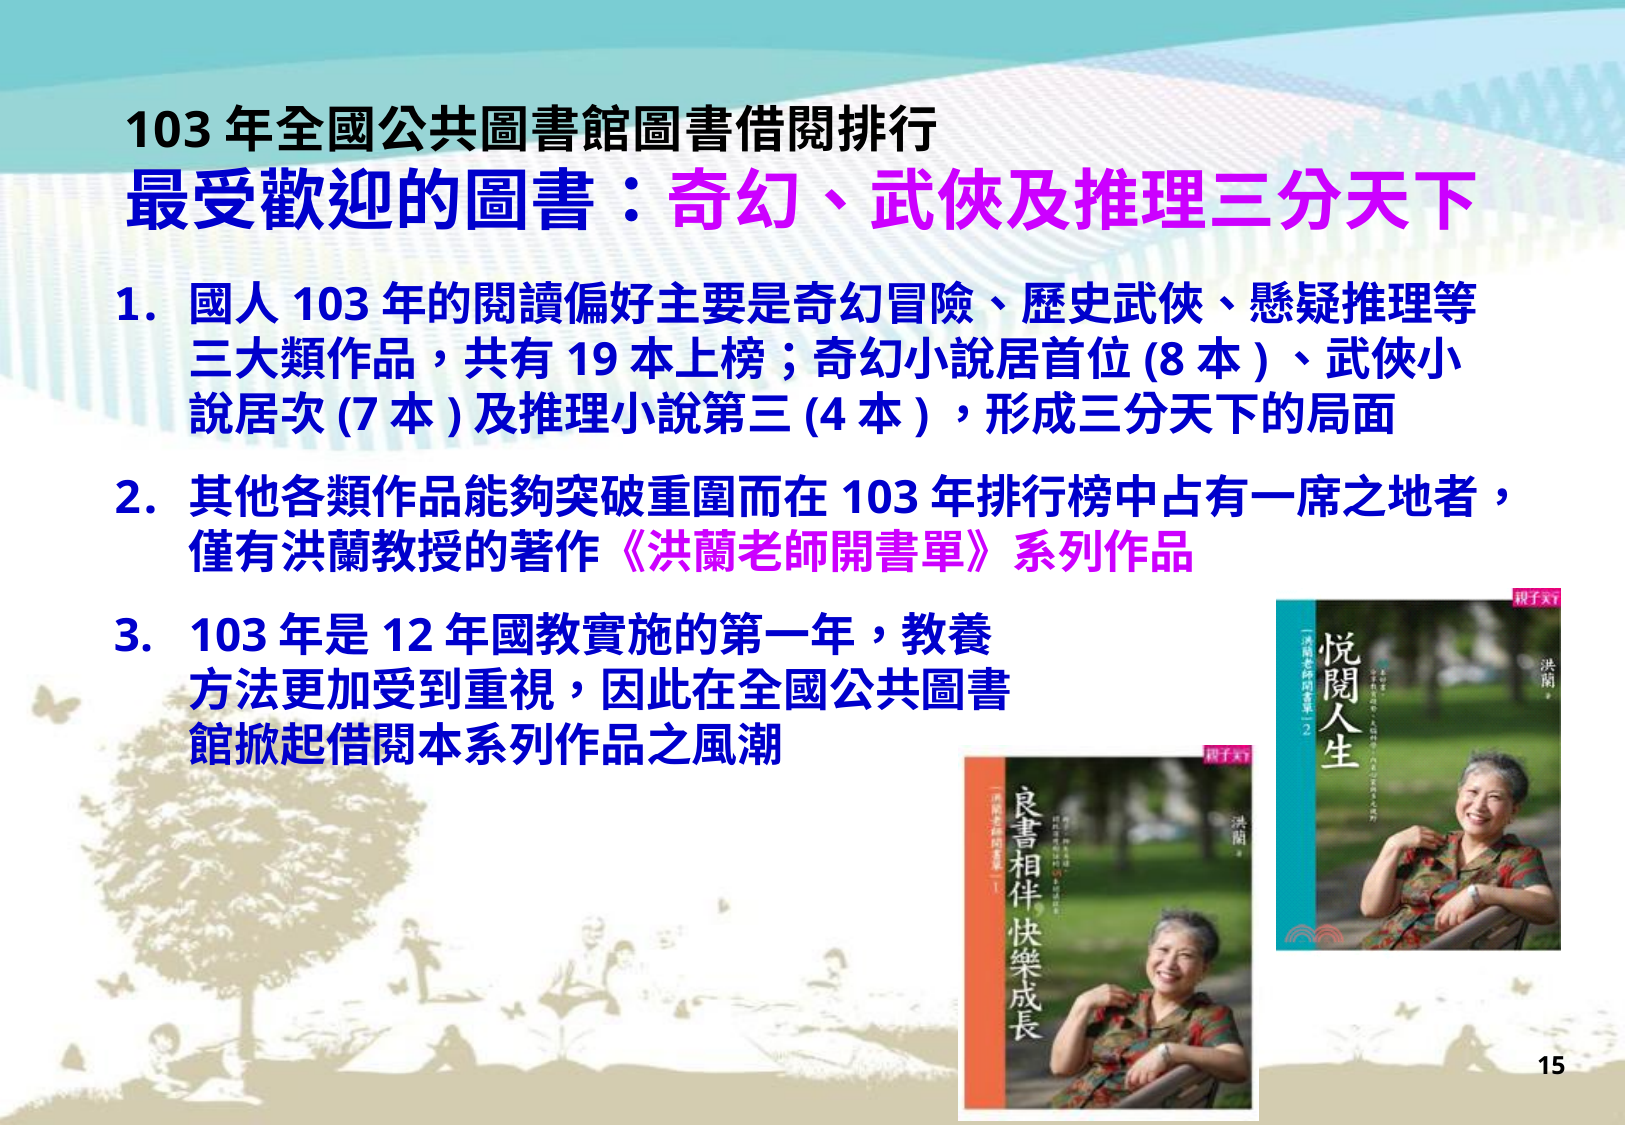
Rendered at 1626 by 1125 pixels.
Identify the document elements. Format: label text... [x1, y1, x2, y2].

text_box 103年是12年國教實施的第一年，教養方法更加受到重視，因此在全國公共圖書館掀起借閱本系列作品之風潮 [99, 597, 1049, 778]
picture [0, 0, 1625, 1125]
text_box 其他各類作品能夠突破重圍而在103年排行榜中占有一席之地者，僅有洪蘭教授的著作《洪蘭老師開書單》系列作品 [99, 460, 1516, 586]
text_box 103年全國公共圖書館圖書借閱排行 最受歡迎的圖書：奇幻、武俠及推理三分天下 [109, 89, 1495, 245]
text_box 國人103年的閱讀偏好主要是奇幻冒險、歷史武俠、懸疑推理等三大類作品，共有19本上榜；奇幻小說居首位(8本)、武俠小說居次(7本)及推理小說第三(4本)，形成三分天下的局面 [99, 267, 1518, 447]
